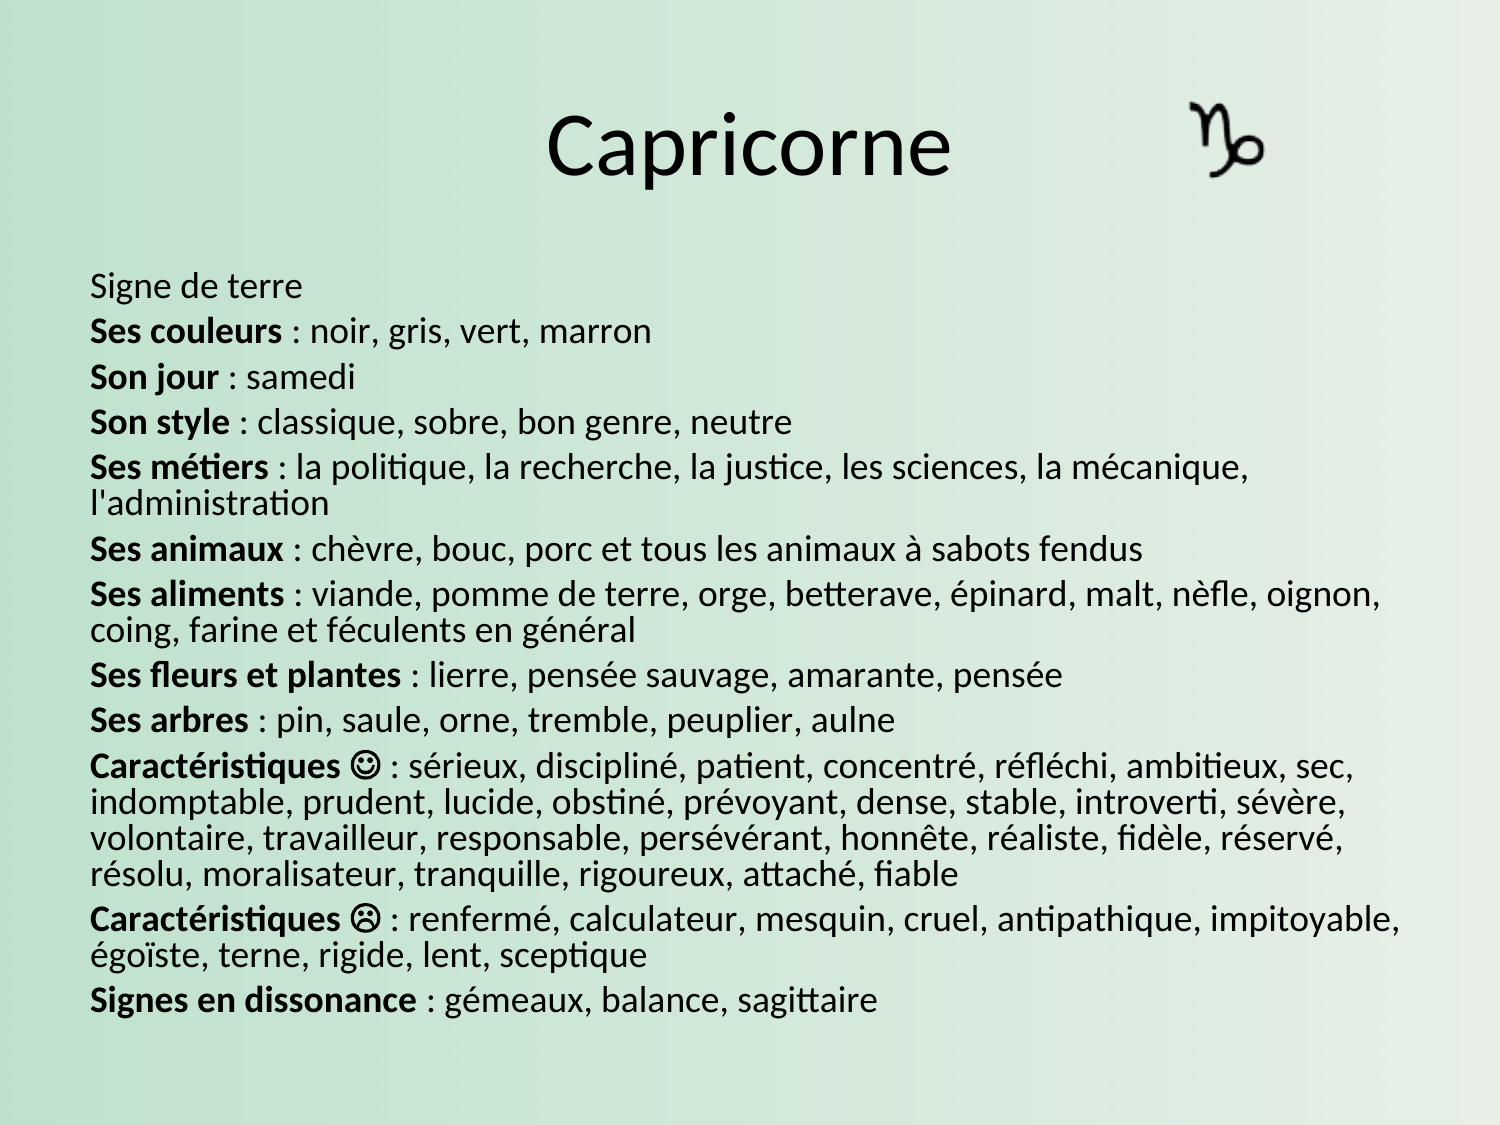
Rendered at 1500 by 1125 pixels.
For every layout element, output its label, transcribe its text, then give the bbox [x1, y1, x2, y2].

title Capricorne [75, 45, 1426, 233]
list Signe de terre Ses couleurs : noir, gris, vert, marron Son jour : samedi Son style : classique, sobre, bon genre, neutre Ses métiers : la politique, la recherche, la justice, les sciences, la mécanique, l'administration Ses animaux : chèvre, bouc, porc et tous les animaux à sabots fendus Ses aliments : viande, pomme de terre, orge, betterave, épinard, malt, nèfle, oignon, coing, farine et féculents en général Ses fleurs et plantes : lierre, pensée sauvage, amarante, pensée Ses arbres : pin, saule, orne, tremble, peuplier, aulne Caractéristiques  : sérieux, discipliné, patient, concentré, réfléchi, ambitieux, sec, indomptable, prudent, lucide, obstiné, prévoyant, dense, stable, introverti, sévère, volontaire, travailleur, responsable, persévérant, honnête, réaliste, fidèle, réservé, résolu, moralisateur, tranquille, rigoureux, attaché, fiable Caractéristiques  : renfermé, calculateur, mesquin, cruel, antipathique, impitoyable, égoïste, terne, rigide, lent, sceptique Signes en dissonance : gémeaux, balance, sagittaire [75, 262, 1426, 1062]
picture [0, 0, 1500, 1125]
